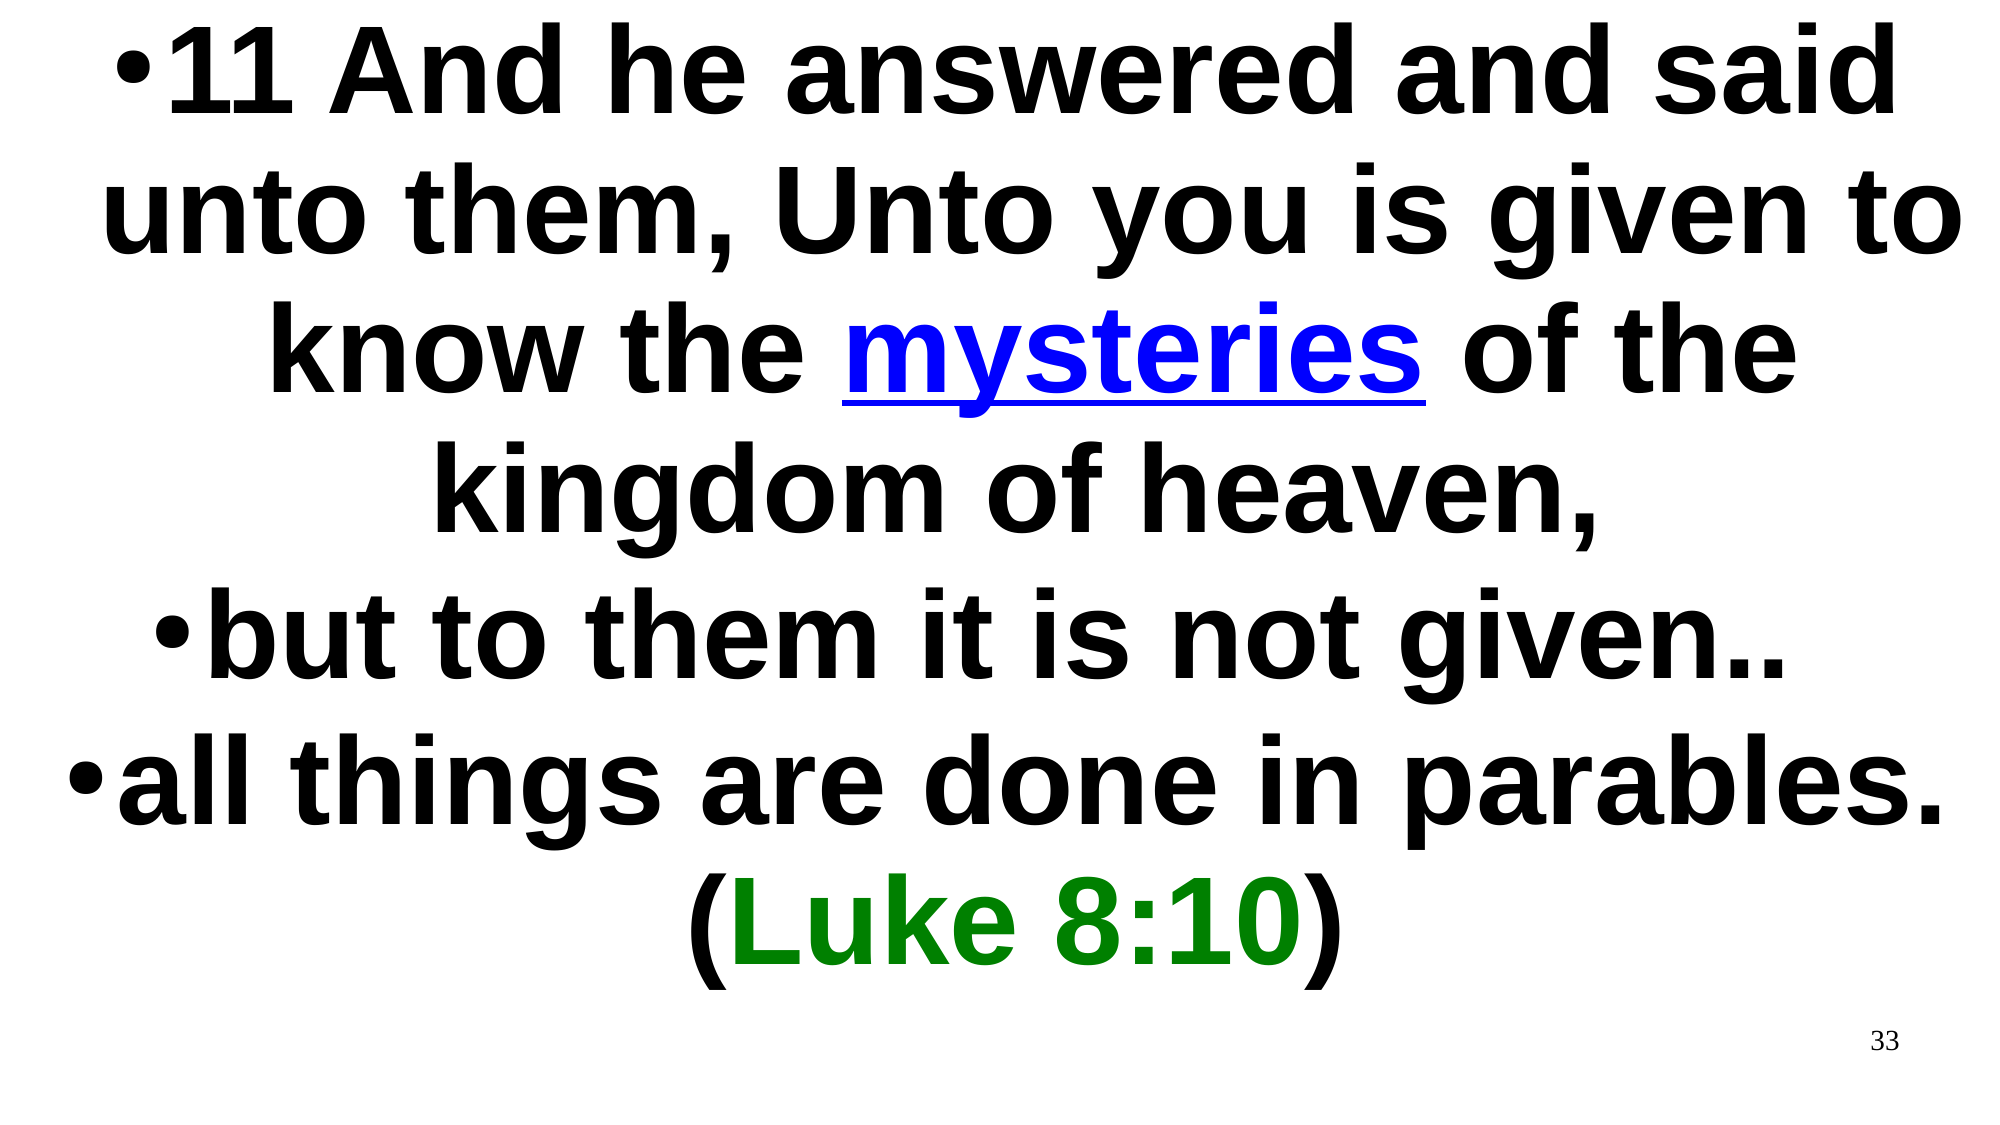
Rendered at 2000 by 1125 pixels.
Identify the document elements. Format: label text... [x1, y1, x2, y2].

list 11 And he answered and said unto them, Unto you is given to know the mysteries of the kingdom of heaven, but to them it is not given.. all things are done in parables. (Luke 8:10) [0, 0, 1996, 1123]
